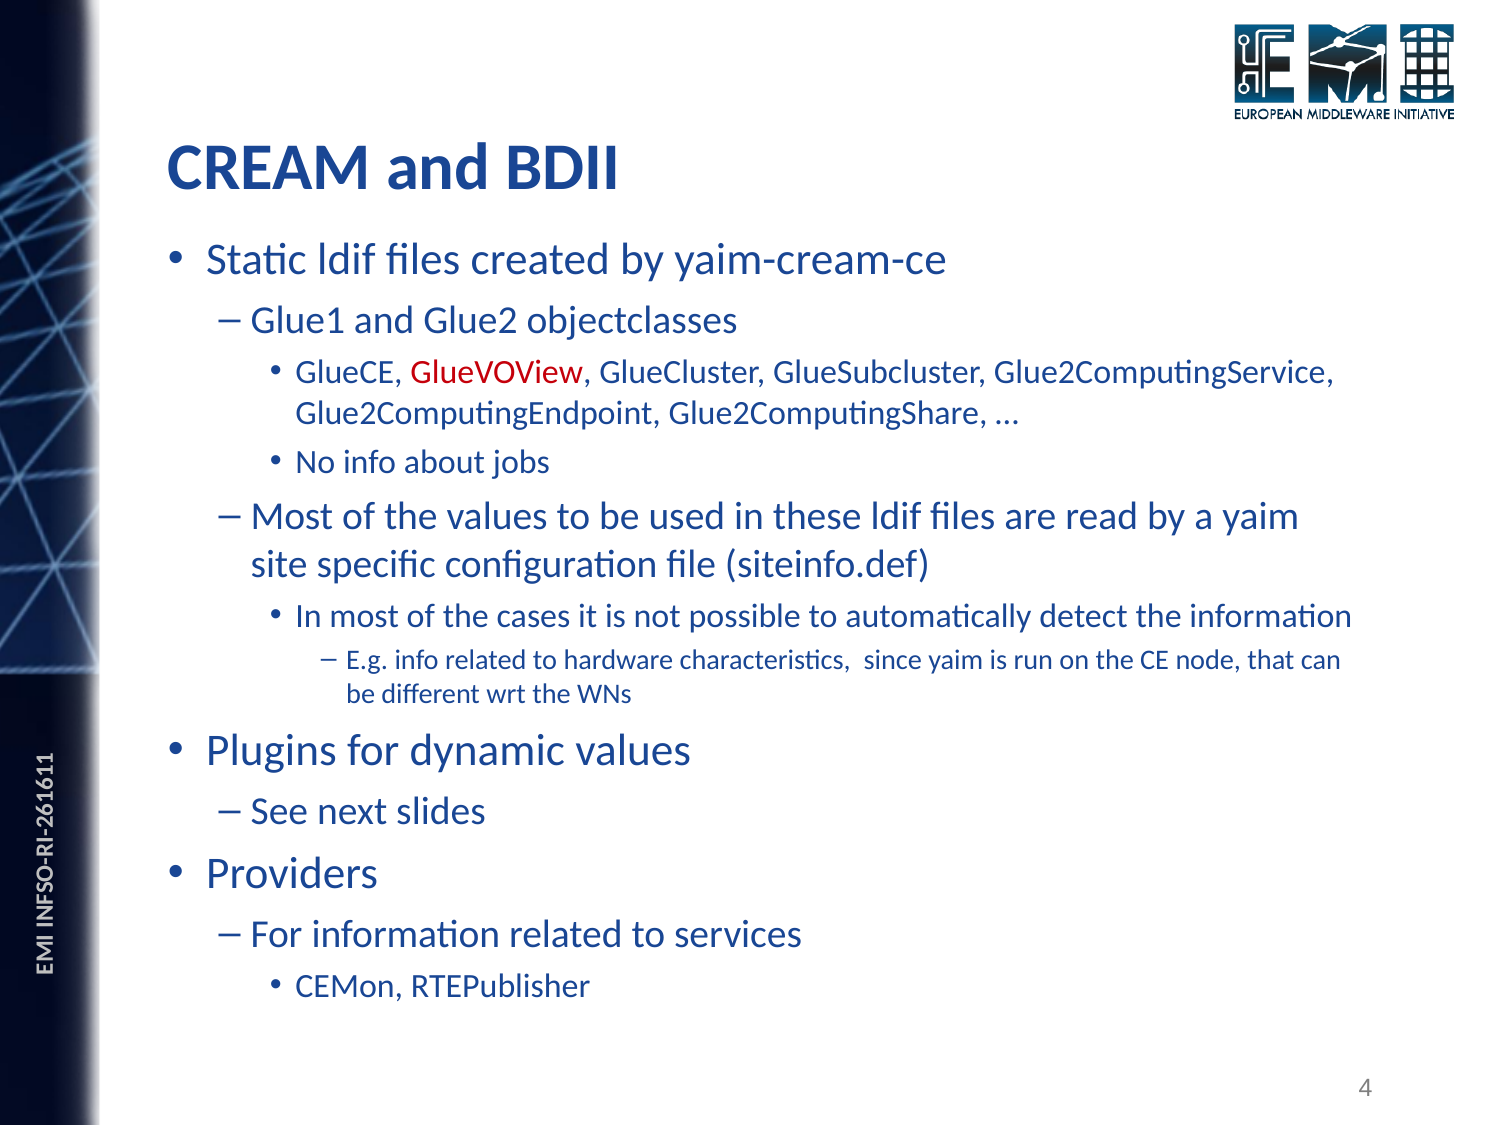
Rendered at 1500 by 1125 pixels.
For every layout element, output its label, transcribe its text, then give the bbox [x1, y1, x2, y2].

text_box CREAM and BDII [153, 115, 1200, 211]
picture [0, 0, 111, 1125]
picture [1185, 8, 1500, 140]
text_box <number> [1343, 1063, 1426, 1123]
list Static ldif files created by yaim-cream-ce Glue1 and Glue2 objectclasses GlueCE, GlueVOView, GlueCluster, GlueSubcluster, Glue2ComputingService, Glue2ComputingEndpoint, Glue2ComputingShare, … No info about jobs Most of the values to be used in these ldif files are read by a yaim site specific configuration file (siteinfo.def) In most of the cases it is not possible to automatically detect the information E.g. info related to hardware characteristics, since yaim is run on the CE node, that can be different wrt the WNs Plugins for dynamic values See next slides Providers For information related to services CEMon, RTEPublisher [153, 221, 1381, 1053]
